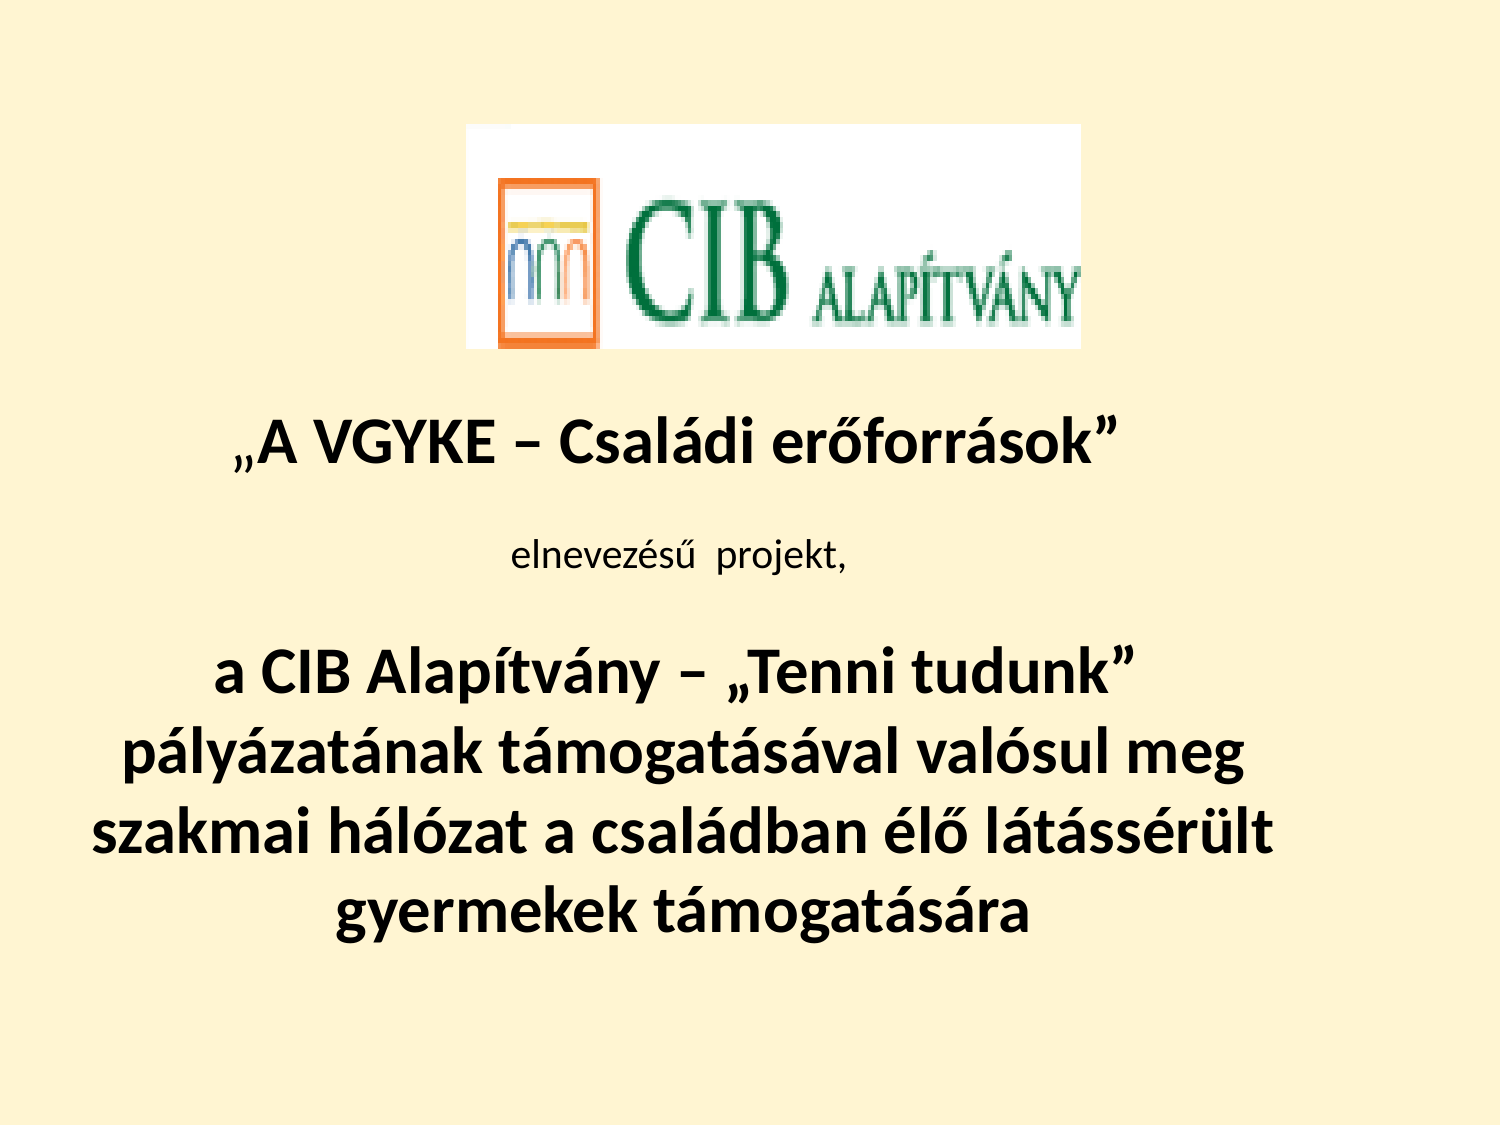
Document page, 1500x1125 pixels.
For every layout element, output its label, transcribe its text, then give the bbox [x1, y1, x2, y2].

picture [466, 124, 1081, 349]
text_box „A VGYKE – Családi erőforrások” elnevezésű projekt, a CIB Alapítvány – „Tenni tudunk” pályázatának támogatásával valósul meg szakmai hálózat a családban élő látássérült gyermekek támogatására [77, 149, 1447, 1034]
